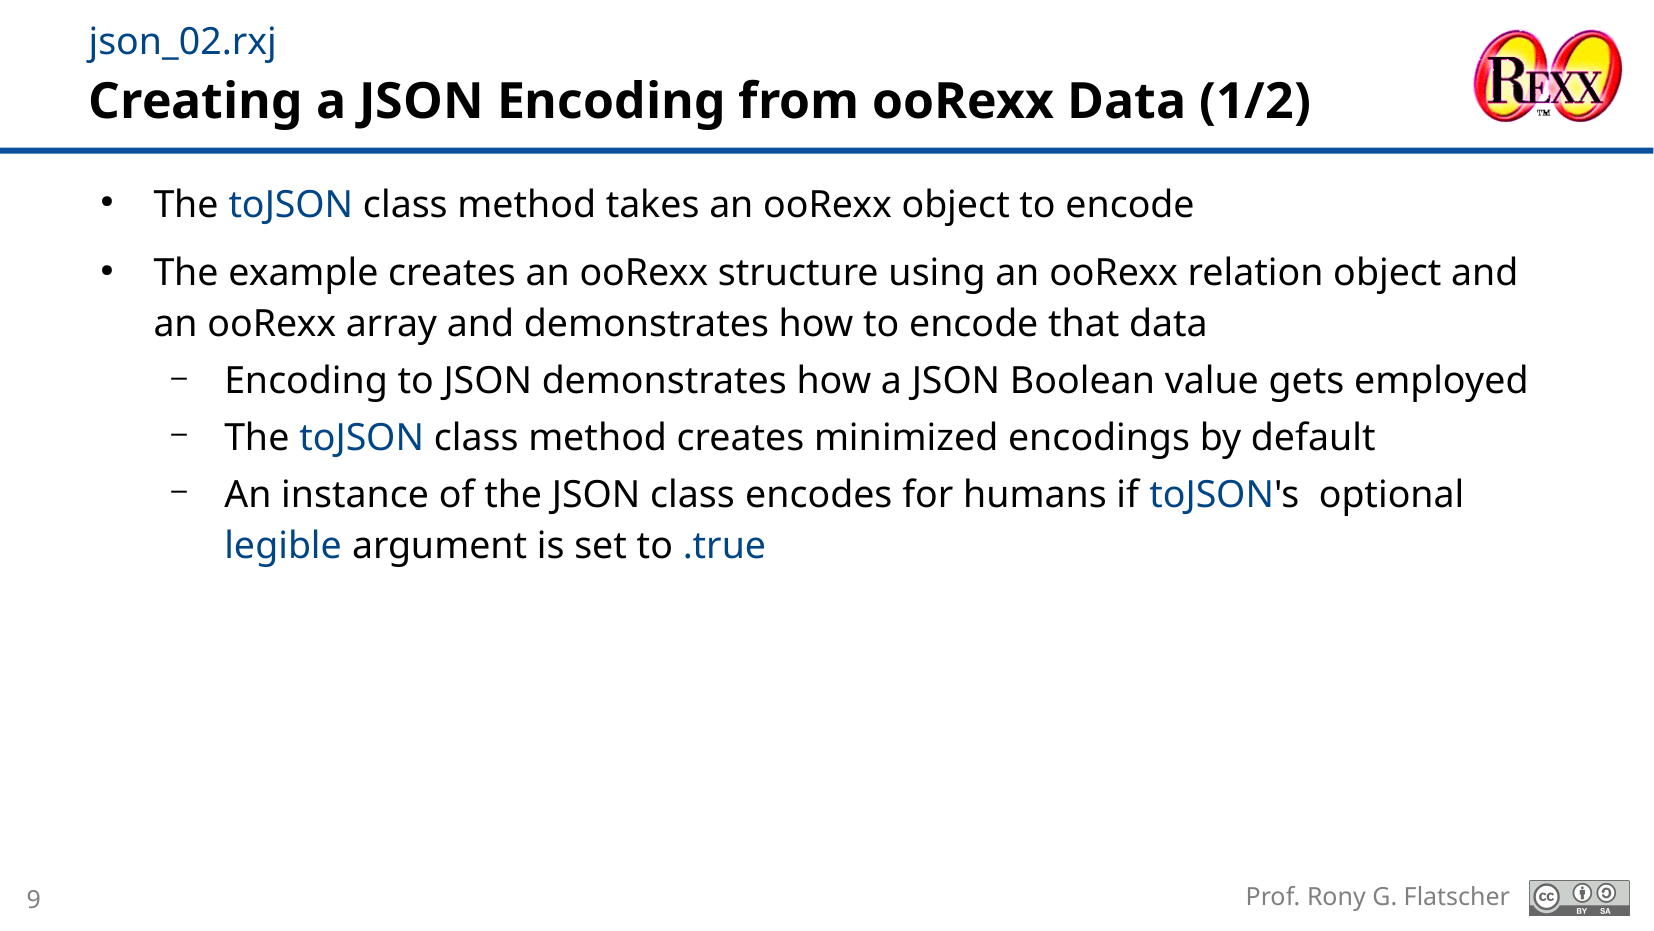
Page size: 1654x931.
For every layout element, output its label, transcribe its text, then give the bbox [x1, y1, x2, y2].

list The toJSON class method takes an ooRexx object to encode The example creates an ooRexx structure using an ooRexx relation object and an ooRexx array and demonstrates how to encode that data Encoding to JSON demonstrates how a JSON Boolean value gets employed The toJSON class method creates minimized encodings by default An instance of the JSON class encodes for humans if toJSON's optional legible argument is set to .true [82, 177, 1573, 857]
title json_02.rxj Creating a JSON Encoding from ooRexx Data (1/2) [29, 0, 1654, 148]
